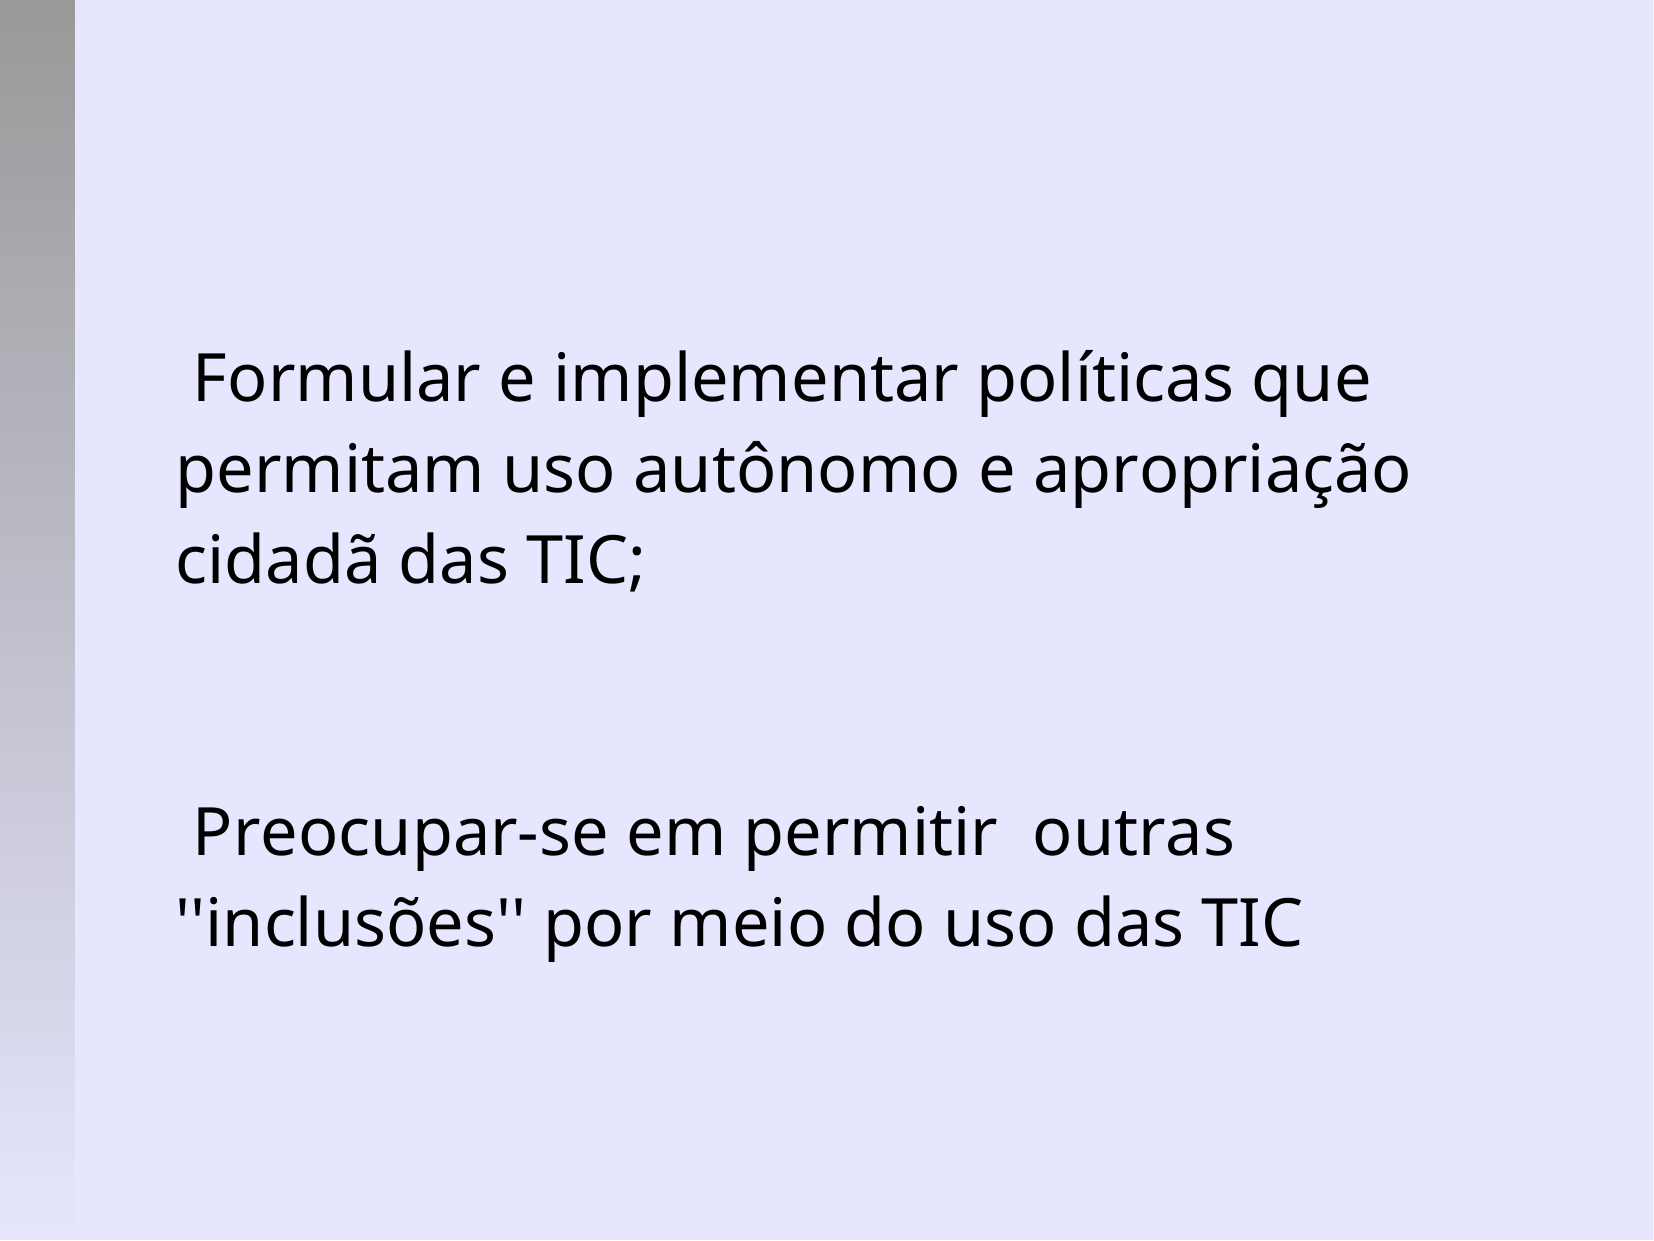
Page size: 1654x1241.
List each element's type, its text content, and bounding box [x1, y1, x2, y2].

text_box Formular e implementar políticas que permitam uso autônomo e apropriação cidadã das TIC; Preocupar-se em permitir outras ''inclusões'' por meio do uso das TIC [160, 232, 1536, 1063]
